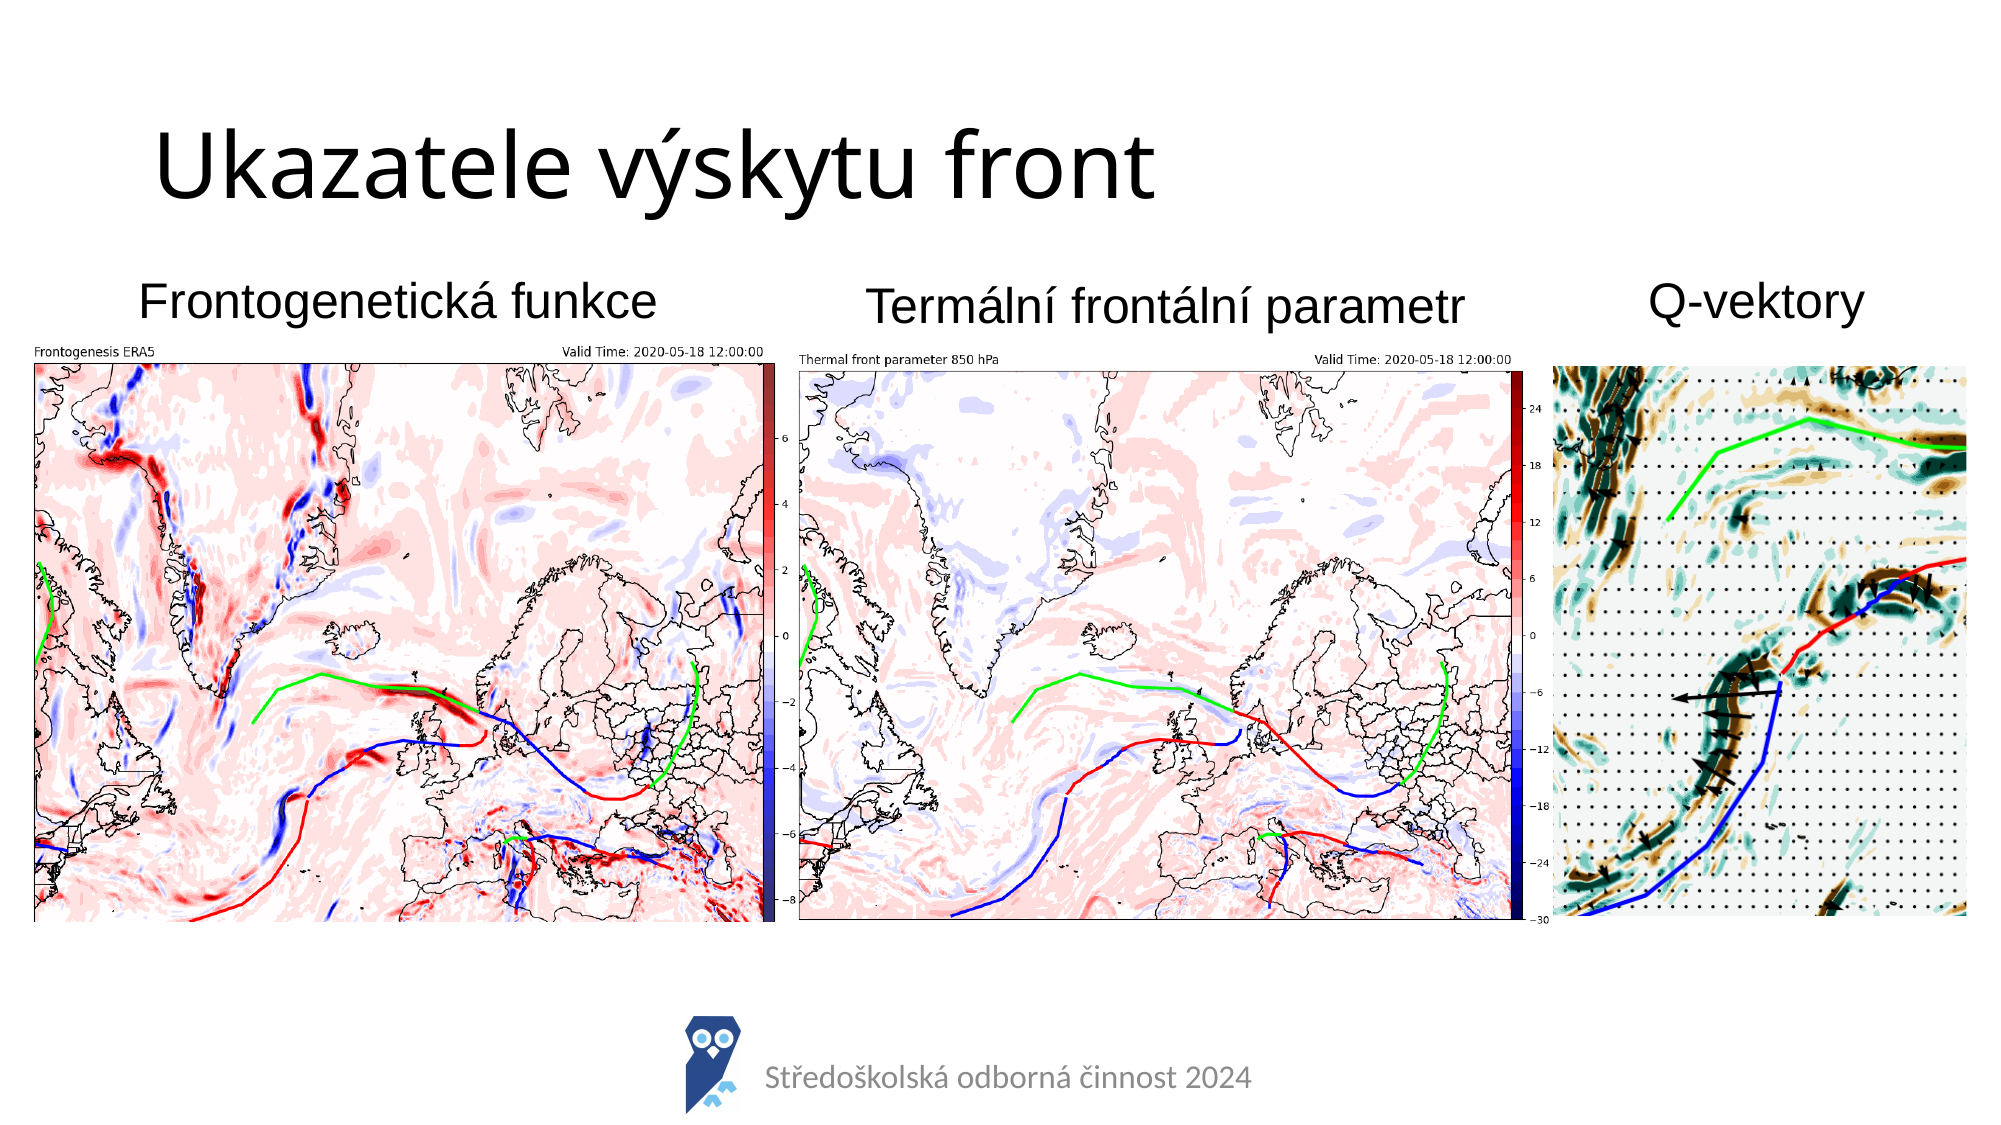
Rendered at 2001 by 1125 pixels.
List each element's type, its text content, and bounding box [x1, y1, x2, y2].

title Ukazatele výskytu front [137, 59, 1863, 278]
text_box Q-vektory [1535, 265, 1979, 373]
text_box Frontogenetická funkce [29, 265, 768, 373]
picture [685, 1016, 741, 1114]
text_box Termální frontální parametr [797, 271, 1536, 378]
picture [29, 344, 1967, 926]
footer Středoškolská odborná činnost 2024 [748, 1044, 1269, 1105]
